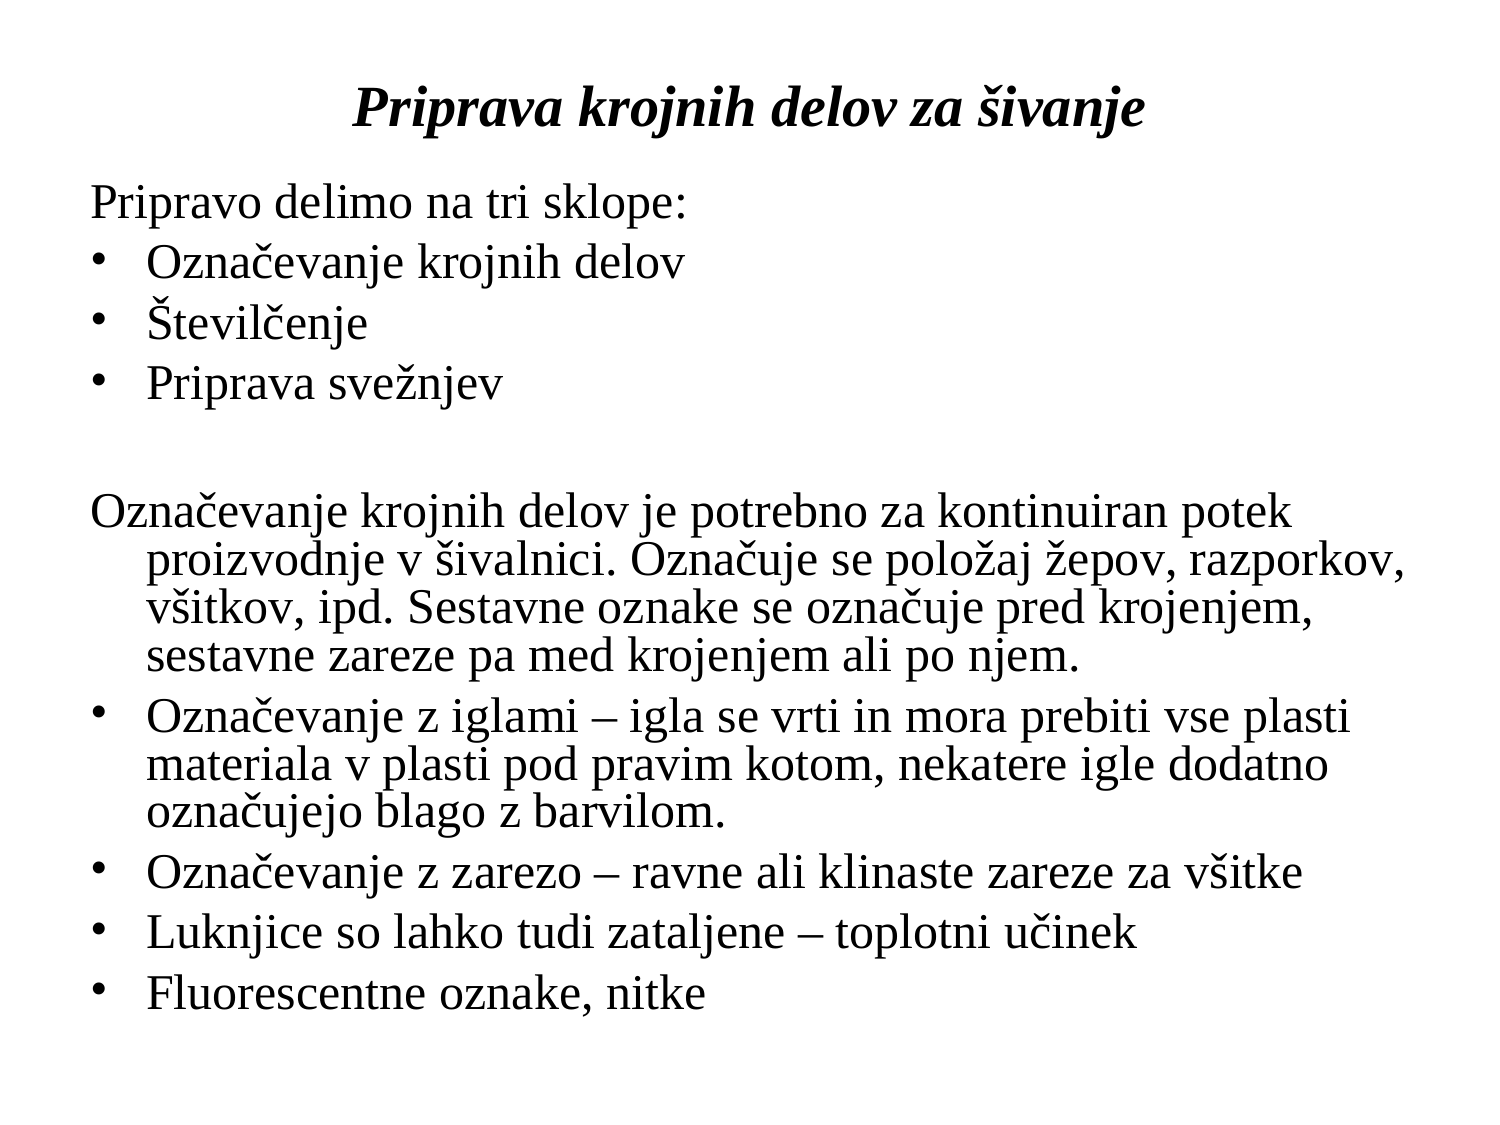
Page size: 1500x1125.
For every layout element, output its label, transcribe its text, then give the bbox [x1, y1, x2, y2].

title Priprava krojnih delov za šivanje [75, 45, 1426, 161]
list Pripravo delimo na tri sklope: Označevanje krojnih delov Številčenje Priprava svežnjev Označevanje krojnih delov je potrebno za kontinuiran potek proizvodnje v šivalnici. Označuje se položaj žepov, razporkov, všitkov, ipd. Sestavne oznake se označuje pred krojenjem, sestavne zareze pa med krojenjem ali po njem. Označevanje z iglami – igla se vrti in mora prebiti vse plasti materiala v plasti pod pravim kotom, nekatere igle dodatno označujejo blago z barvilom. Označevanje z zarezo – ravne ali klinaste zareze za všitke Luknjice so lahko tudi zataljene – toplotni učinek Fluorescentne oznake, nitke [74, 172, 1459, 1083]
